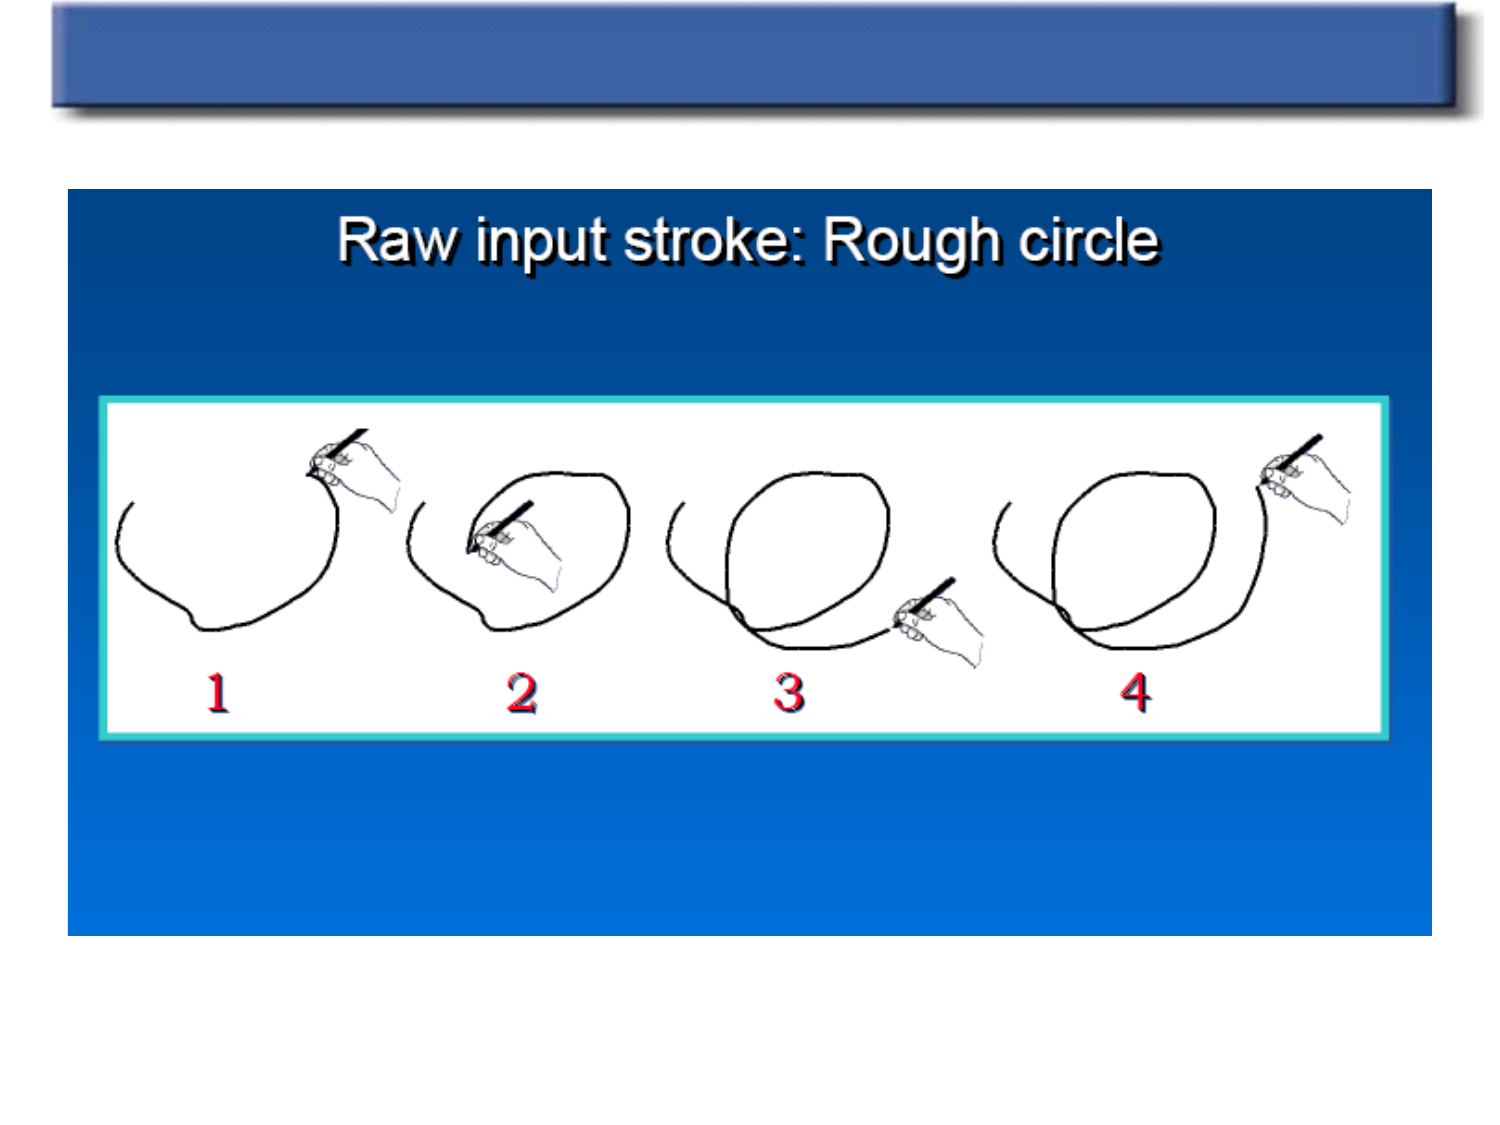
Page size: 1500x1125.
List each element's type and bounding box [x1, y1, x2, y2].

picture [50, 0, 1484, 127]
picture [67, 189, 1432, 936]
